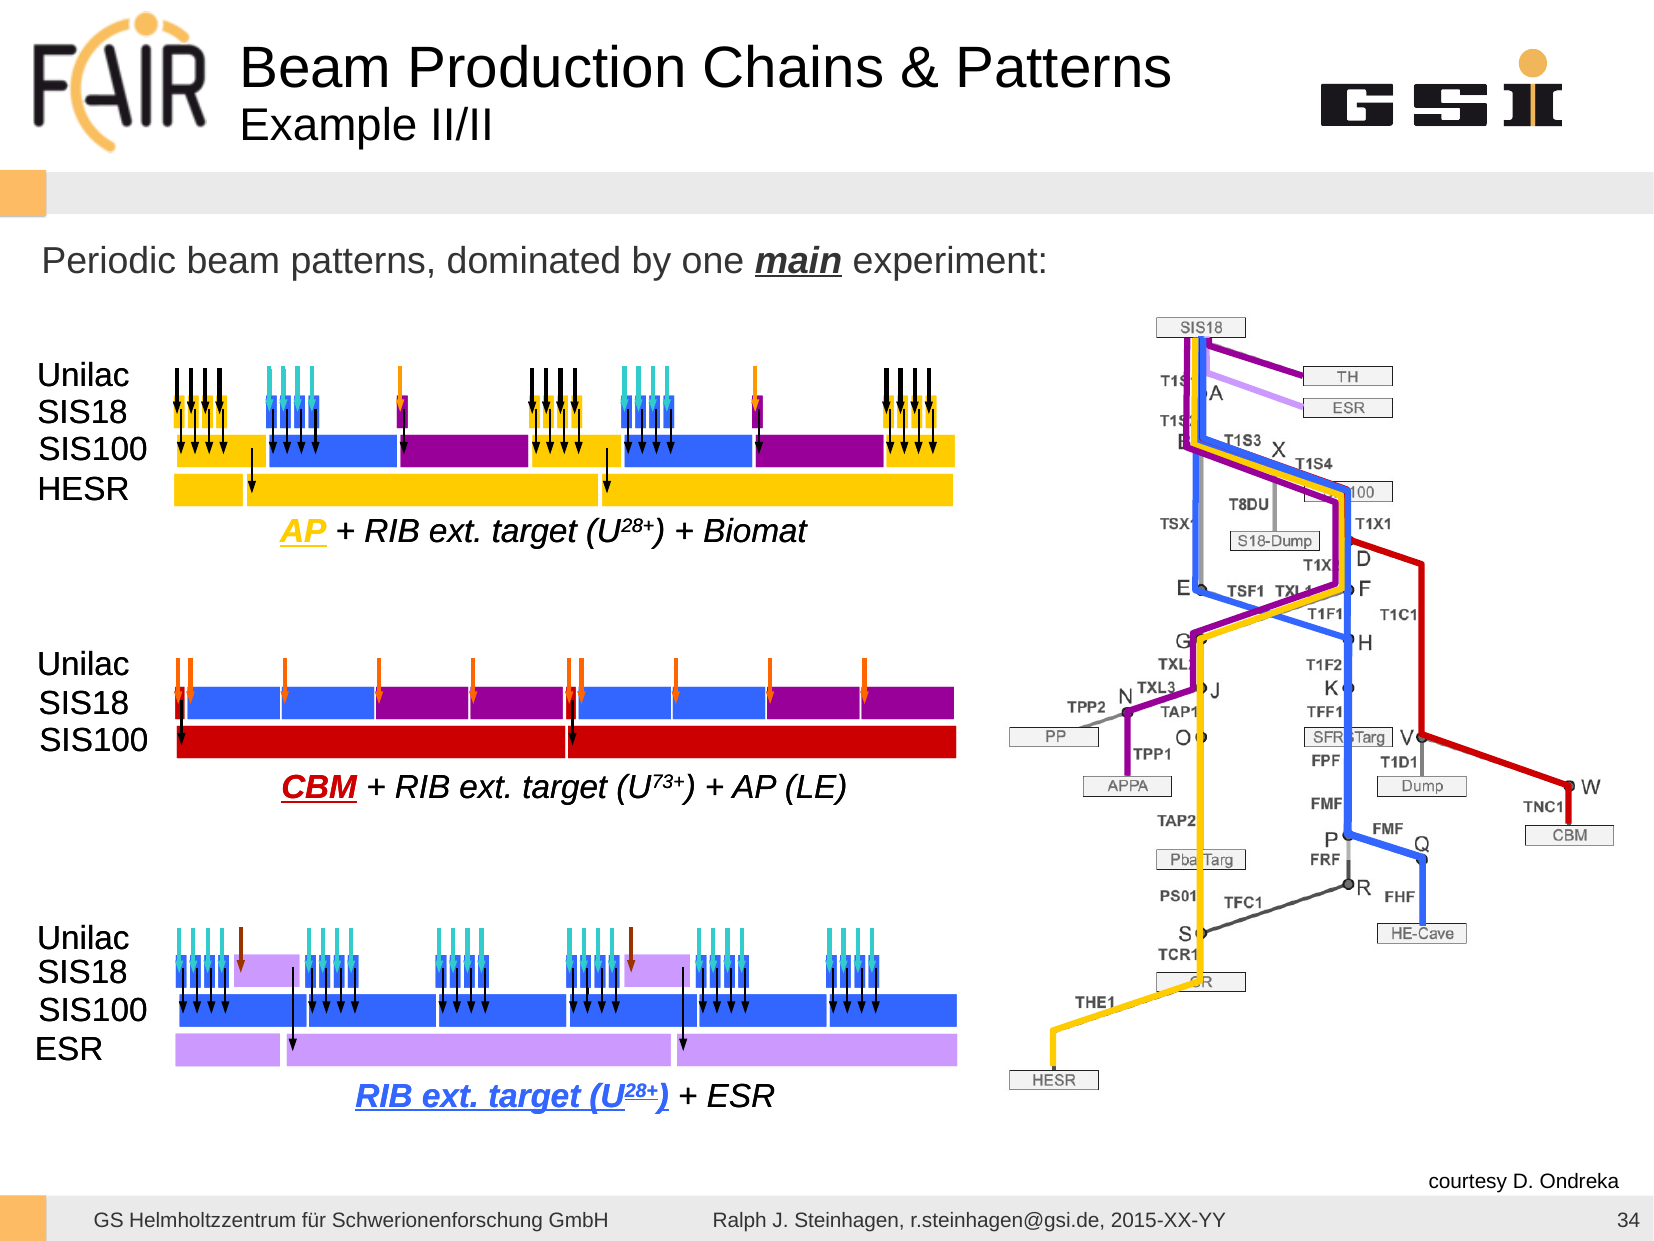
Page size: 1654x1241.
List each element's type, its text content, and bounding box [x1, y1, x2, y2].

text_box AP + RIB ext. target (U28+) + Biomat [265, 509, 822, 550]
text_box [543, 395, 554, 429]
text_box [478, 966, 484, 988]
text_box [173, 395, 185, 429]
text_box [247, 473, 598, 507]
text_box [861, 686, 954, 720]
text_box [216, 407, 222, 429]
text_box [572, 955, 577, 988]
picture [33, 10, 207, 155]
text_box [624, 434, 753, 468]
text_box [175, 955, 187, 988]
text_box [903, 395, 908, 429]
text_box [333, 955, 345, 988]
text_box [709, 955, 721, 988]
text_box [319, 966, 325, 988]
text_box courtesy D. Ondreka [1413, 1161, 1654, 1204]
text_box [210, 955, 215, 988]
text_box [308, 395, 320, 429]
text_box [832, 955, 837, 988]
text_box [179, 994, 292, 1027]
text_box [224, 955, 229, 988]
text_box [897, 407, 903, 429]
text_box [195, 955, 201, 988]
text_box [571, 686, 576, 720]
text_box HESR [37, 466, 130, 507]
text_box [724, 966, 730, 988]
text_box [470, 686, 563, 720]
text_box [470, 955, 475, 988]
text_box CBM + RIB ext. target (U73+) + AP (LE) [266, 765, 863, 806]
text_box [602, 473, 953, 507]
text_box [621, 395, 632, 429]
text_box [699, 994, 827, 1027]
text_box [280, 395, 291, 429]
text_box [663, 395, 675, 429]
text_box [925, 395, 937, 429]
text_box [202, 408, 208, 429]
text_box [840, 966, 846, 988]
text_box [570, 994, 682, 1027]
text_box [738, 966, 744, 988]
text_box [204, 966, 210, 988]
text_box [294, 994, 307, 1027]
text_box SIS18 [37, 957, 129, 991]
text_box Unilac [37, 353, 131, 394]
text_box [767, 686, 860, 720]
text_box [207, 395, 213, 429]
text_box [889, 395, 894, 429]
text_box [187, 395, 199, 429]
text_box [580, 966, 586, 988]
text_box [281, 686, 375, 720]
text_box [624, 954, 690, 987]
text_box [695, 955, 707, 988]
text_box [174, 473, 243, 507]
text_box [829, 994, 957, 1027]
text_box [234, 954, 300, 987]
text_box [571, 395, 583, 429]
text_box [435, 955, 447, 988]
text_box [568, 725, 957, 759]
picture [1319, 46, 1564, 129]
text_box [684, 994, 697, 1027]
text_box [180, 686, 185, 720]
text_box [649, 395, 660, 429]
text_box [755, 434, 884, 468]
text_box [883, 407, 889, 429]
text_box [449, 955, 461, 988]
text_box [586, 955, 591, 988]
text_box [608, 955, 620, 988]
text_box [376, 686, 469, 720]
text_box [730, 955, 735, 988]
text_box [190, 967, 196, 988]
text_box Periodic beam patterns, dominated by one main experiment: [26, 228, 1635, 302]
text_box [846, 955, 851, 988]
text_box [752, 395, 763, 429]
text_box [175, 698, 180, 720]
text_box [563, 395, 568, 429]
text_box SIS100 [38, 987, 148, 1028]
text_box [294, 395, 305, 429]
text_box [566, 698, 571, 720]
text_box [484, 955, 489, 988]
text_box Unilac [37, 642, 131, 683]
text_box [325, 955, 331, 988]
text_box [309, 994, 436, 1027]
text_box [305, 966, 311, 988]
text_box [744, 955, 749, 988]
text_box [269, 434, 397, 468]
text_box [529, 395, 540, 429]
title Beam Production Chains & Patterns Example II/II [239, 0, 1302, 193]
text_box [177, 434, 266, 468]
text_box [400, 434, 529, 468]
text_box [886, 434, 955, 468]
text_box SIS100 [38, 427, 148, 468]
text_box [464, 967, 470, 988]
picture [971, 313, 1622, 1096]
text_box [311, 955, 316, 988]
text_box [557, 407, 563, 429]
text_box [347, 955, 359, 988]
text_box [532, 434, 622, 468]
text_box [175, 1033, 280, 1067]
text_box ESR [34, 1027, 104, 1068]
text_box [594, 955, 606, 988]
text_box [439, 994, 567, 1027]
text_box [176, 725, 566, 759]
text_box [222, 395, 227, 429]
text_box SIS100 [39, 718, 149, 759]
text_box [187, 686, 280, 720]
text_box [911, 395, 923, 429]
text_box [868, 955, 880, 988]
text_box [677, 1033, 958, 1067]
text_box [672, 686, 766, 720]
text_box [286, 1033, 671, 1067]
text_box [578, 686, 671, 720]
text_box [854, 955, 866, 988]
text_box [266, 395, 277, 429]
text_box [826, 967, 832, 988]
text_box [566, 966, 572, 988]
text_box RIB ext. target (U28+) + ESR [340, 1073, 791, 1114]
text_box Unilac [37, 916, 131, 957]
text_box [396, 395, 408, 429]
text_box [218, 966, 224, 988]
text_box [635, 395, 646, 429]
text_box SIS18 [37, 394, 129, 430]
text_box SIS18 [38, 683, 130, 722]
